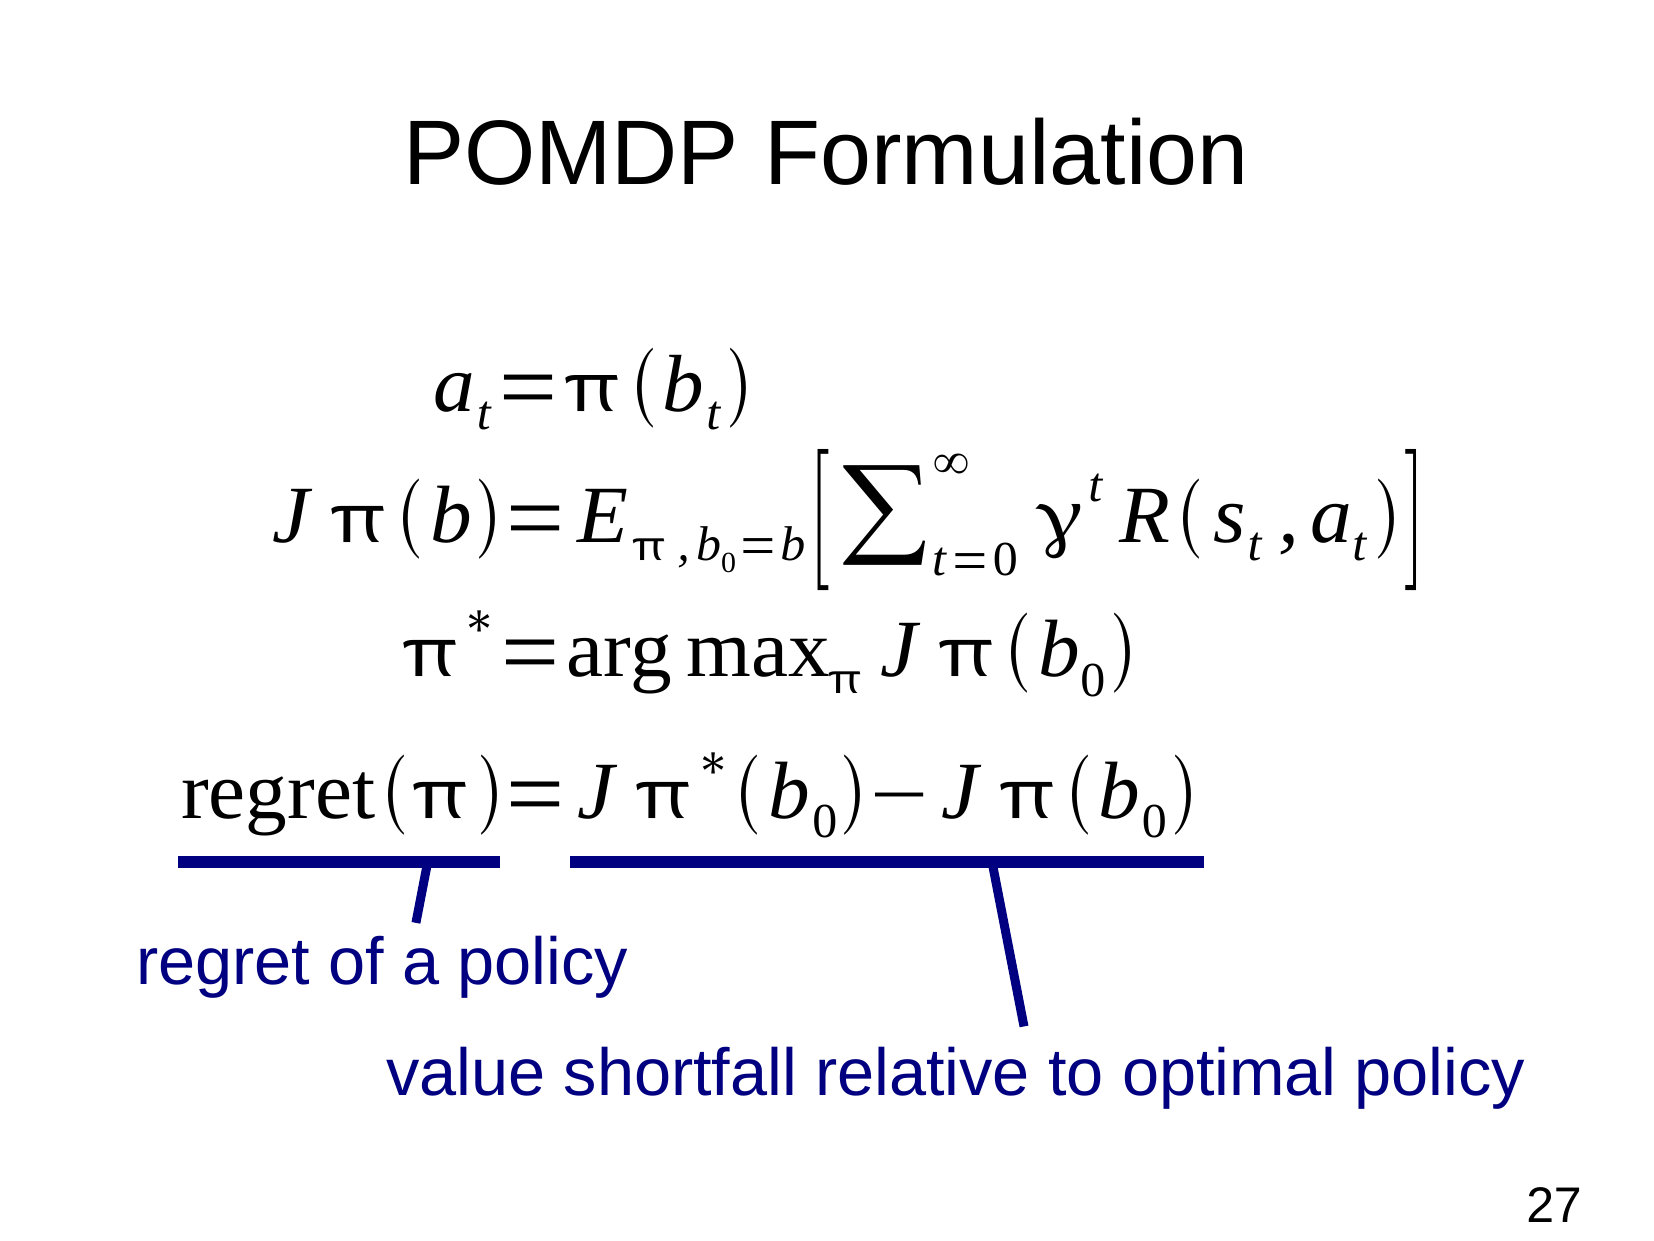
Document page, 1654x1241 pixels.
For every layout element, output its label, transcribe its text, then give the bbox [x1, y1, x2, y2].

title POMDP Formulation [82, 56, 1571, 250]
chart [171, 734, 1204, 848]
chart [425, 338, 760, 441]
text_box regret of a policy [121, 916, 646, 1007]
chart [260, 444, 1428, 707]
text_box value shortfall relative to optimal policy [371, 1027, 1547, 1118]
